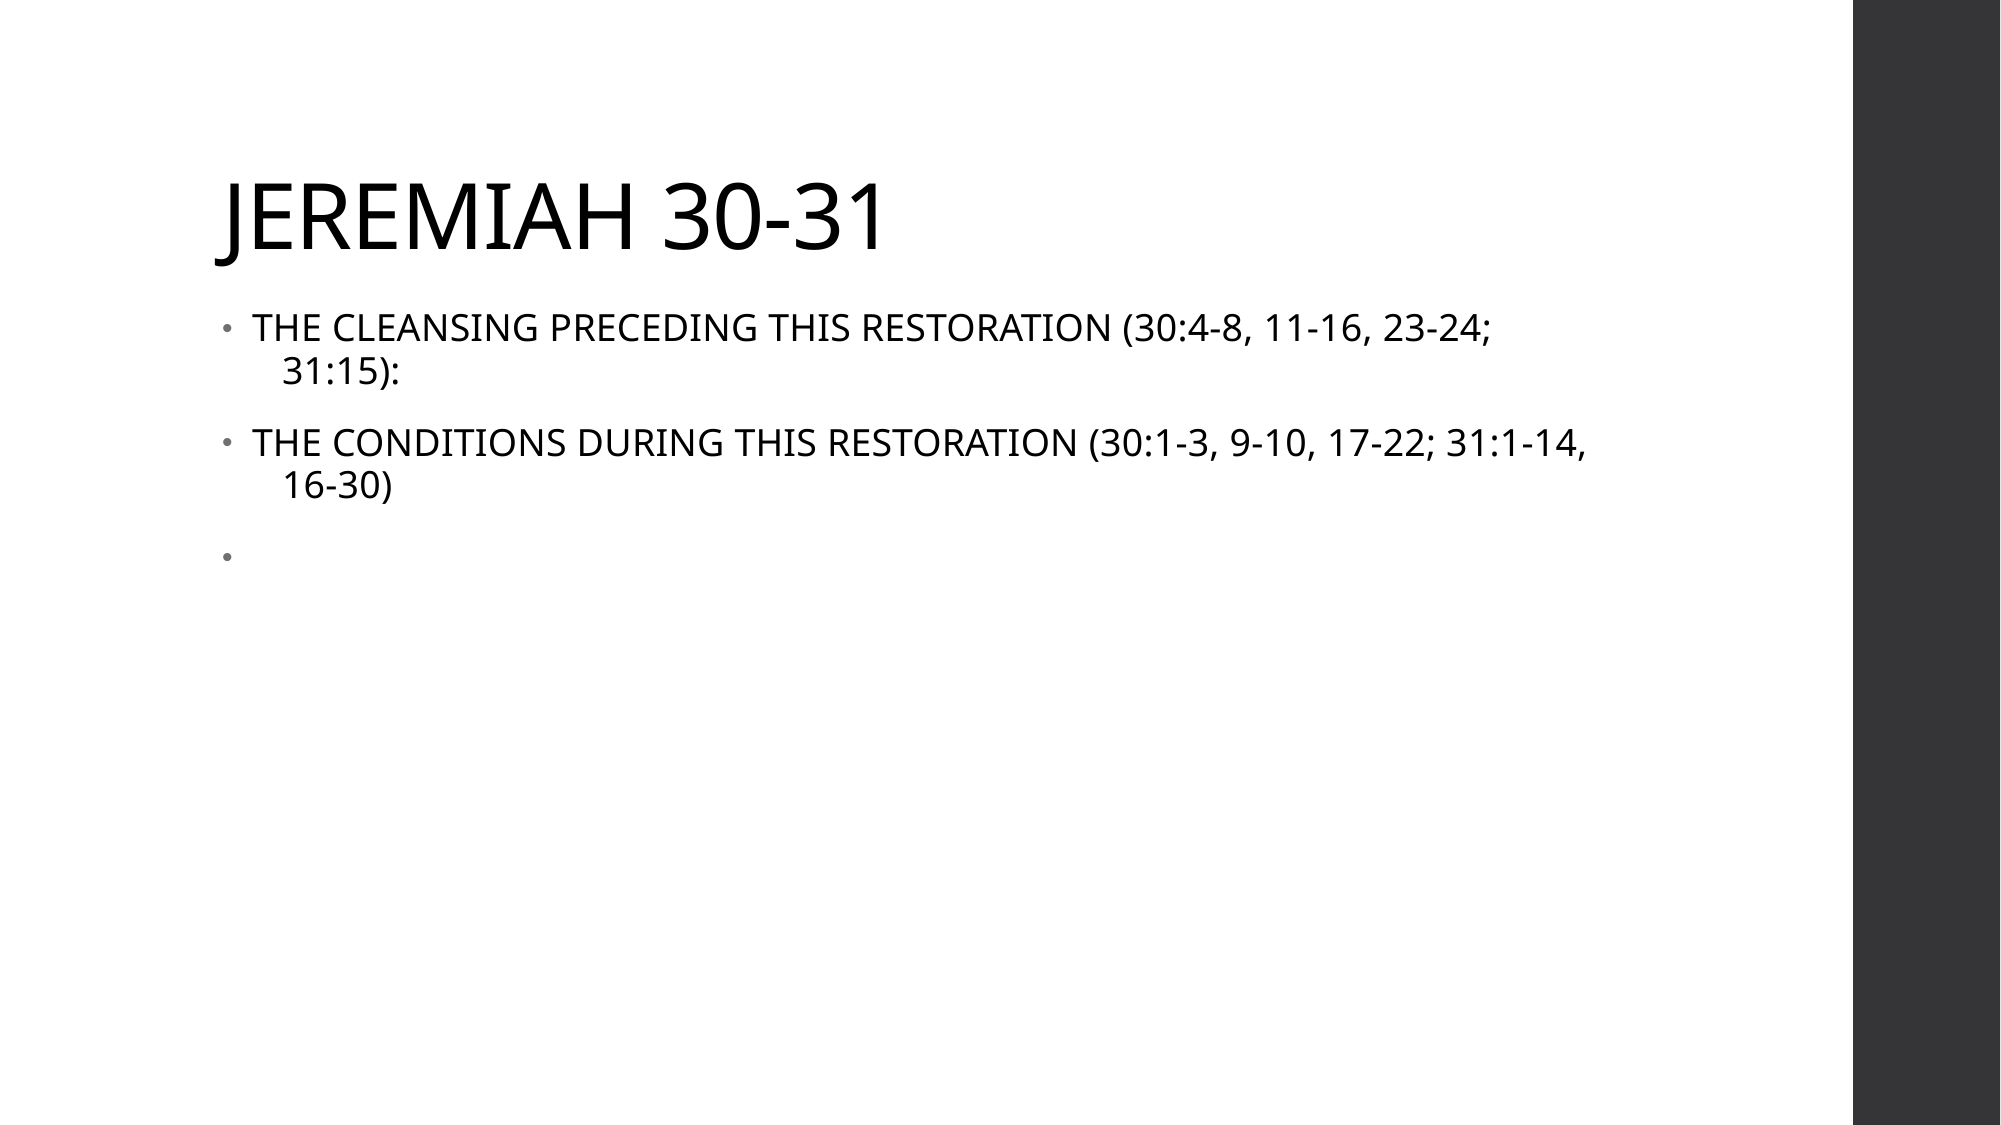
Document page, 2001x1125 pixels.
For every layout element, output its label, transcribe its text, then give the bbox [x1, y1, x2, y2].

list THE CLEANSING PRECEDING THIS RESTORATION (30:4-8, 11-16, 23-24; 31:15): THE CONDITIONS DURING THIS RESTORATION (30:1-3, 9-10, 17-22; 31:1-14, 16-30) [206, 299, 1617, 1014]
title JEREMIAH 30-31 [206, 60, 1797, 278]
